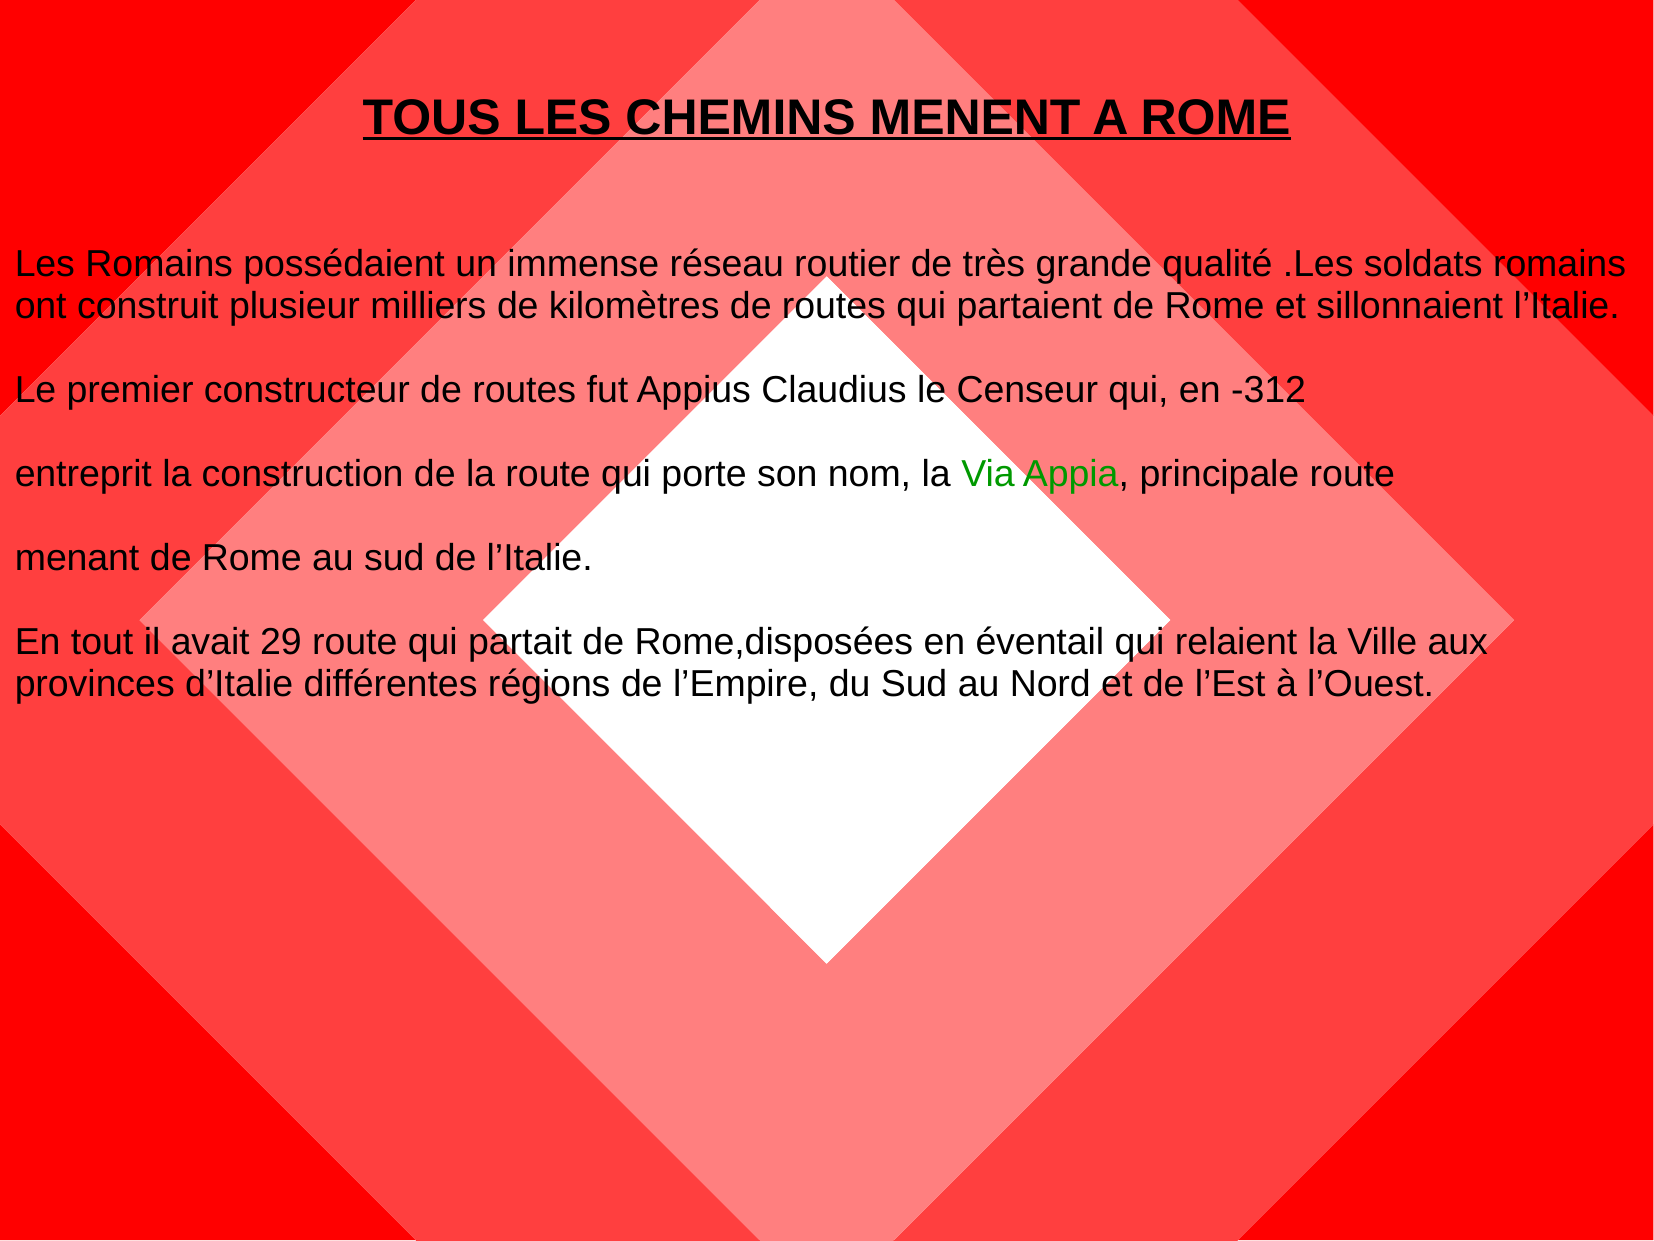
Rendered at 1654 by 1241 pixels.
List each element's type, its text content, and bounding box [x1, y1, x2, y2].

text_box TOUS LES CHEMINS MENENT A ROME Les Romains possédaient un immense réseau routier de très grande qualité .Les soldats romains ont construit plusieur milliers de kilomètres de routes qui partaient de Rome et sillonnaient l’Italie. Le premier constructeur de routes fut Appius Claudius le Censeur qui, en -312 entreprit la construction de la route qui porte son nom, la Via Appia, principale route menant de Rome au sud de l’Italie. En tout il avait 29 route qui partait de Rome,disposées en éventail qui relaient la Ville aux provinces d’Italie différentes régions de l’Empire, du Sud au Nord et de l’Est à l’Ouest. [0, 25, 1654, 1241]
